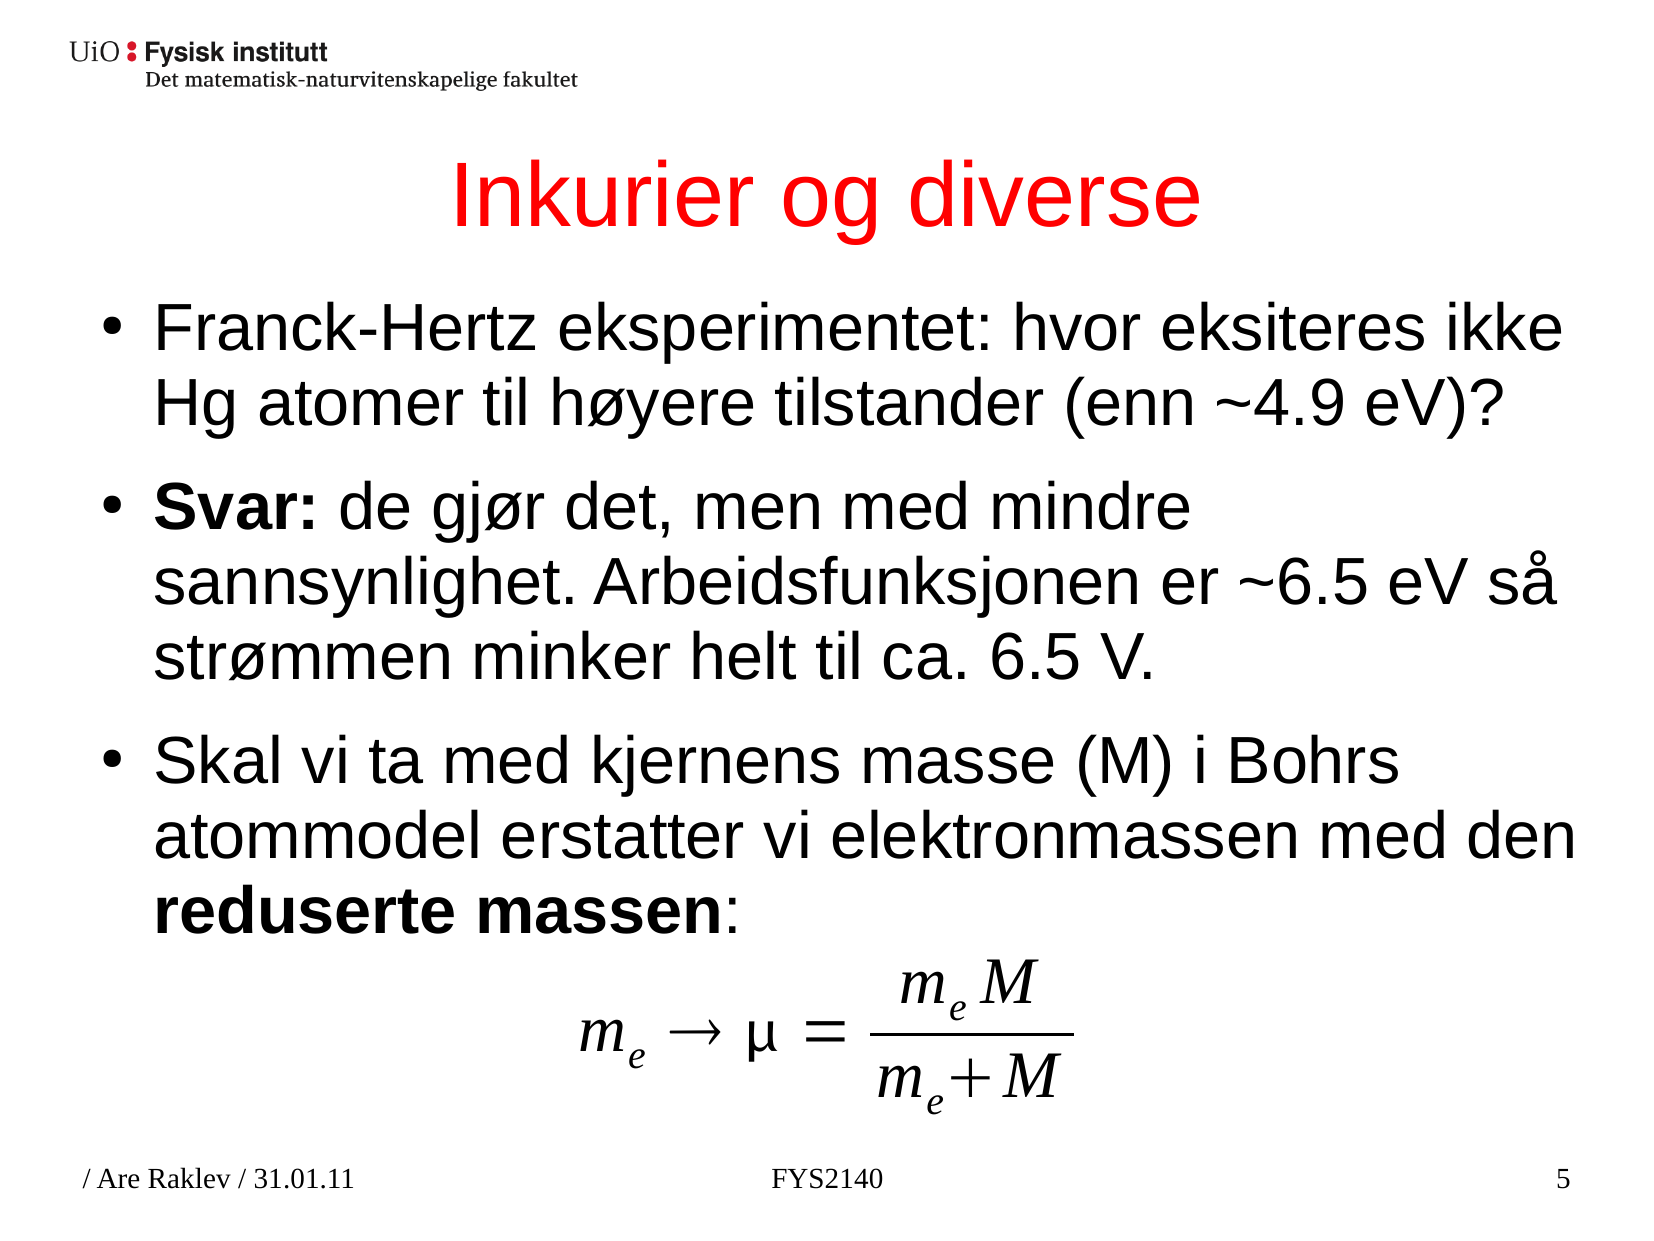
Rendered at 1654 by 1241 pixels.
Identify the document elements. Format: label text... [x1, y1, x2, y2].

chart [569, 945, 1084, 1122]
list Franck-Hertz eksperimentet: hvor eksiteres ikke Hg atomer til høyere tilstander (enn ~4.9 eV)? Svar: de gjør det, men med mindre sannsynlighet. Arbeidsfunksjonen er ~6.5 eV så strømmen minker helt til ca. 6.5 V. Skal vi ta med kjernens masse (M) i Bohrs atommodel erstatter vi elektronmassen med den reduserte massen: [82, 290, 1613, 1094]
title Inkurier og diverse [82, 90, 1571, 290]
picture [68, 37, 581, 93]
